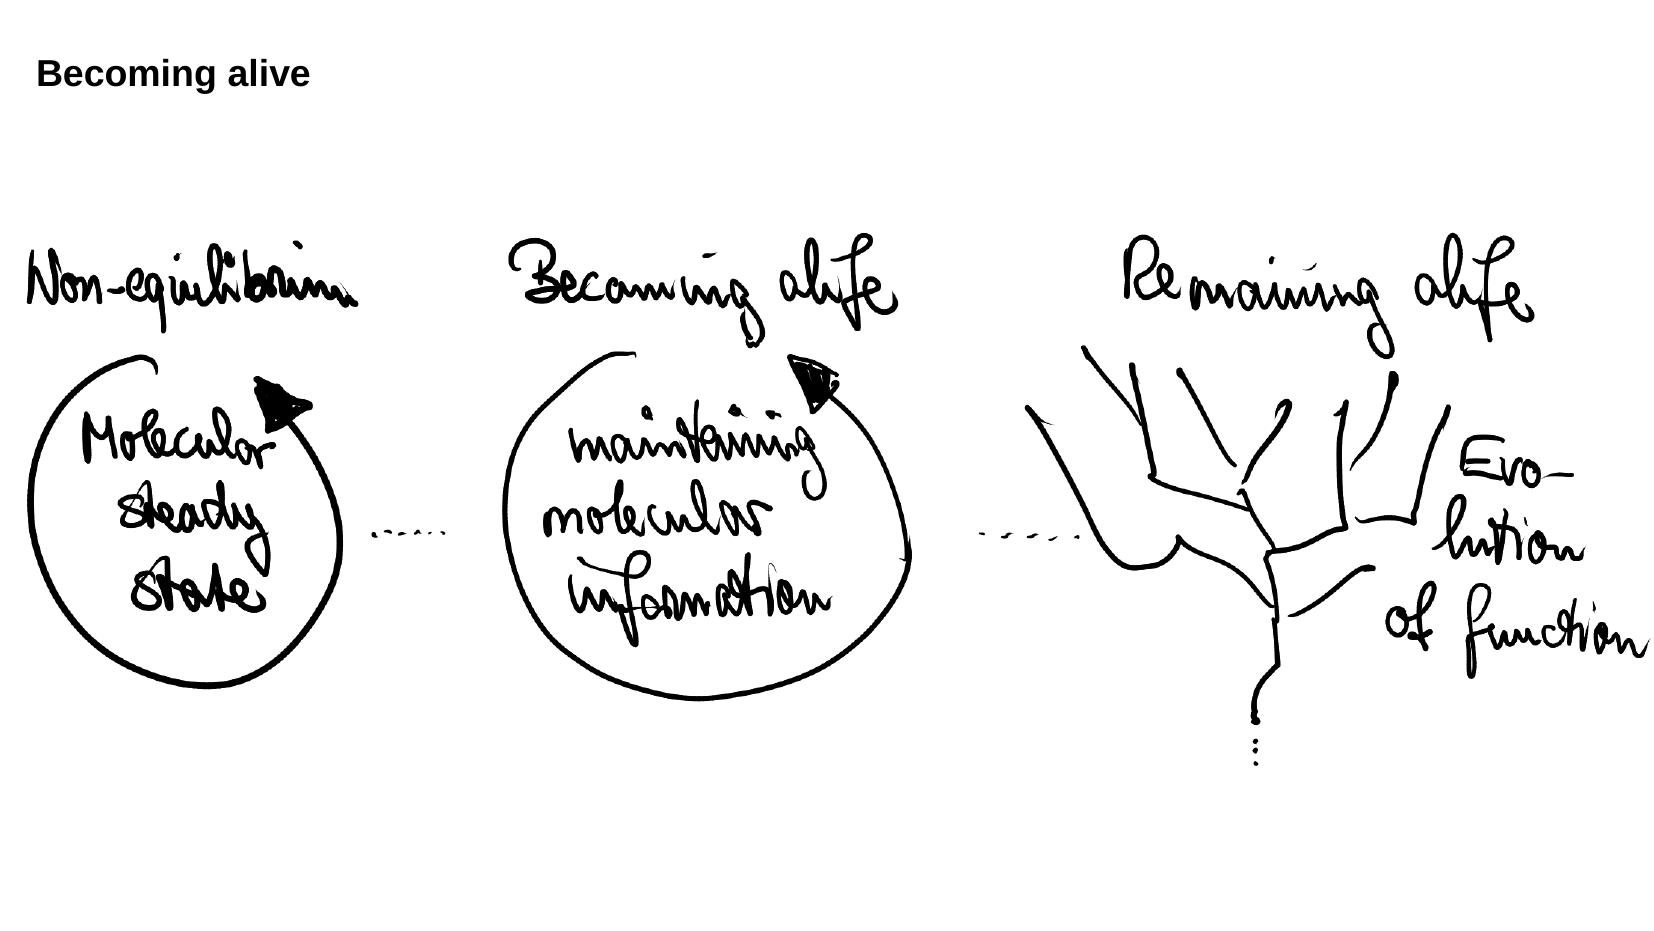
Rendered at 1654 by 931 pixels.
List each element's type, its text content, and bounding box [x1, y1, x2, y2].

picture [11, 217, 1654, 780]
text_box Becoming alive [21, 45, 532, 103]
